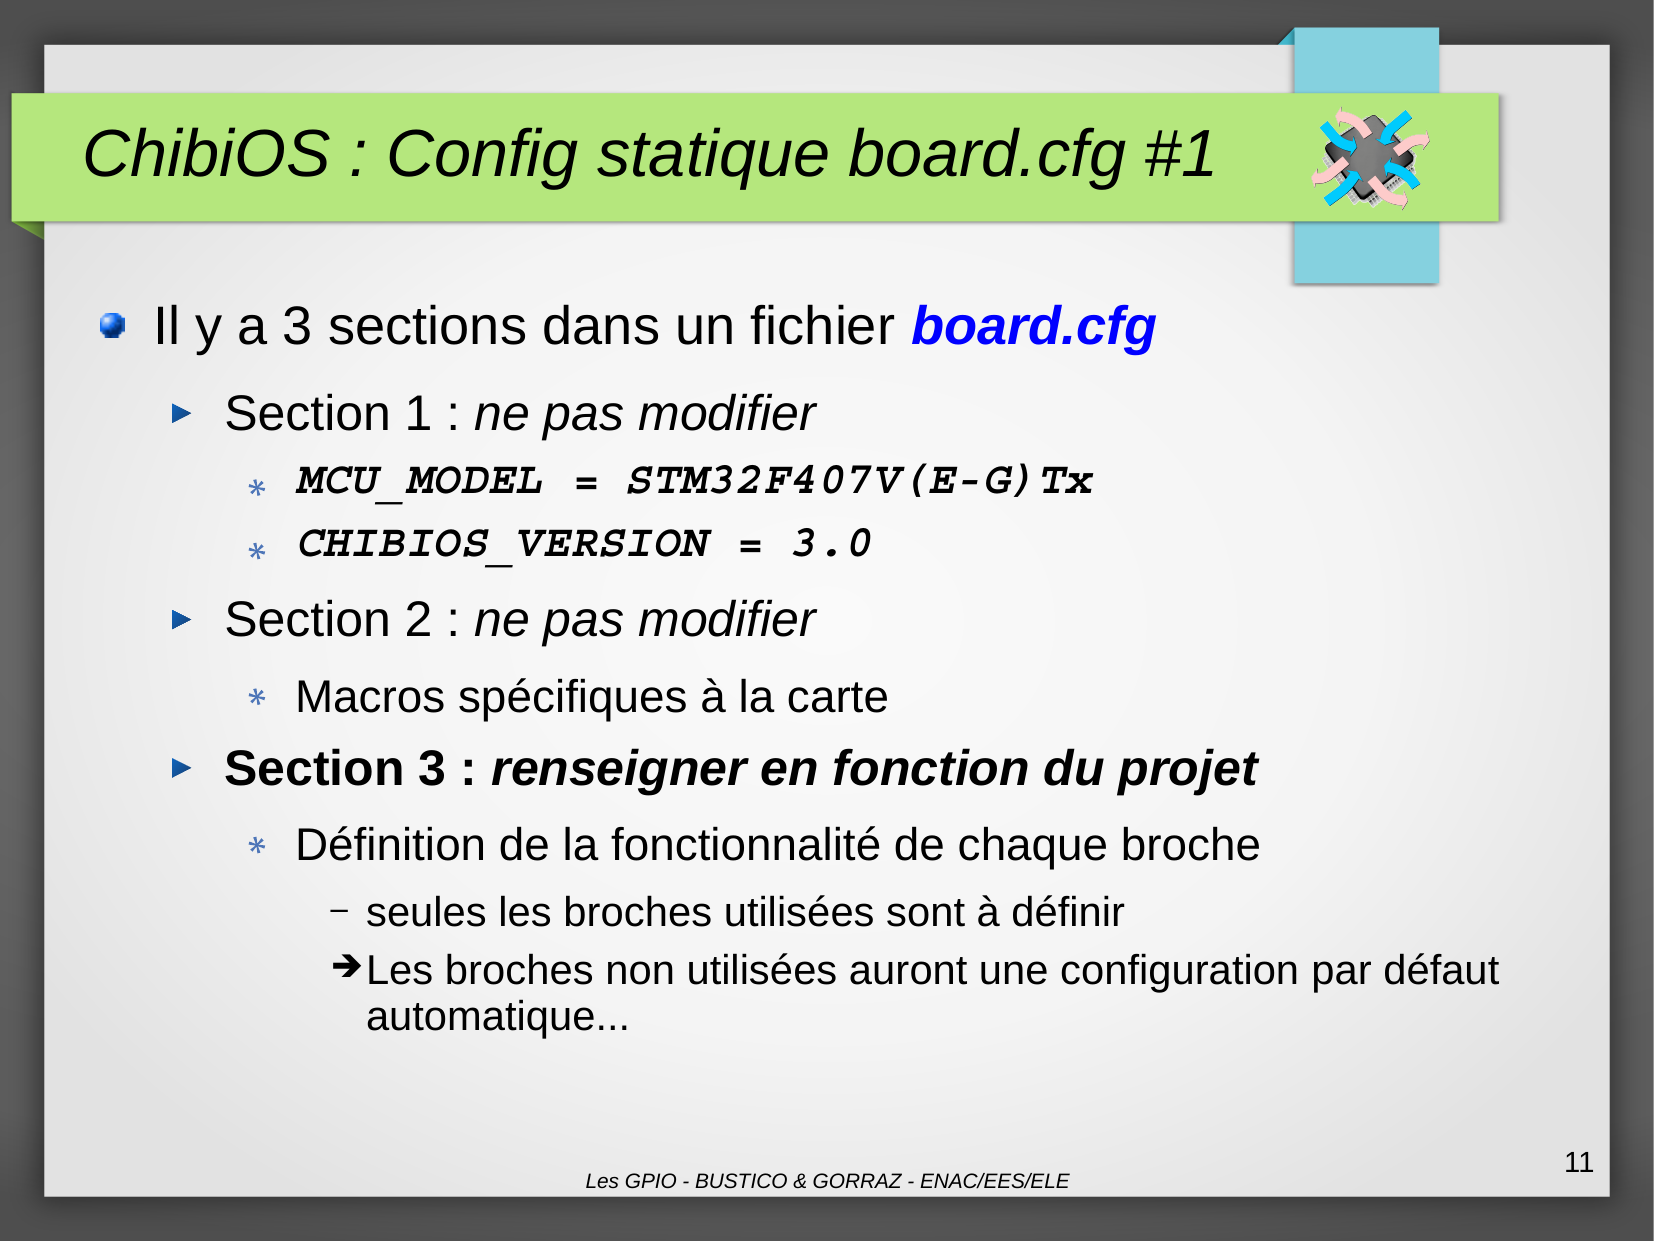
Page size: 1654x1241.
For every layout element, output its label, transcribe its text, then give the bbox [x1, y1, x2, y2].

picture [0, 0, 1654, 1241]
title ChibiOS : Config statique board.cfg #1 [82, 94, 1264, 213]
list Il y a 3 sections dans un fichier board.cfg Section 1 : ne pas modifier MCU_MODEL = STM32F407V(E-G)Tx CHIBIOS_VERSION = 3.0 Section 2 : ne pas modifier Macros spécifiques à la carte Section 3 : renseigner en fonction du projet Définition de la fonctionnalité de chaque broche seules les broches utilisées sont à définir Les broches non utilisées auront une configuration par défaut automatique... [82, 295, 1571, 1134]
